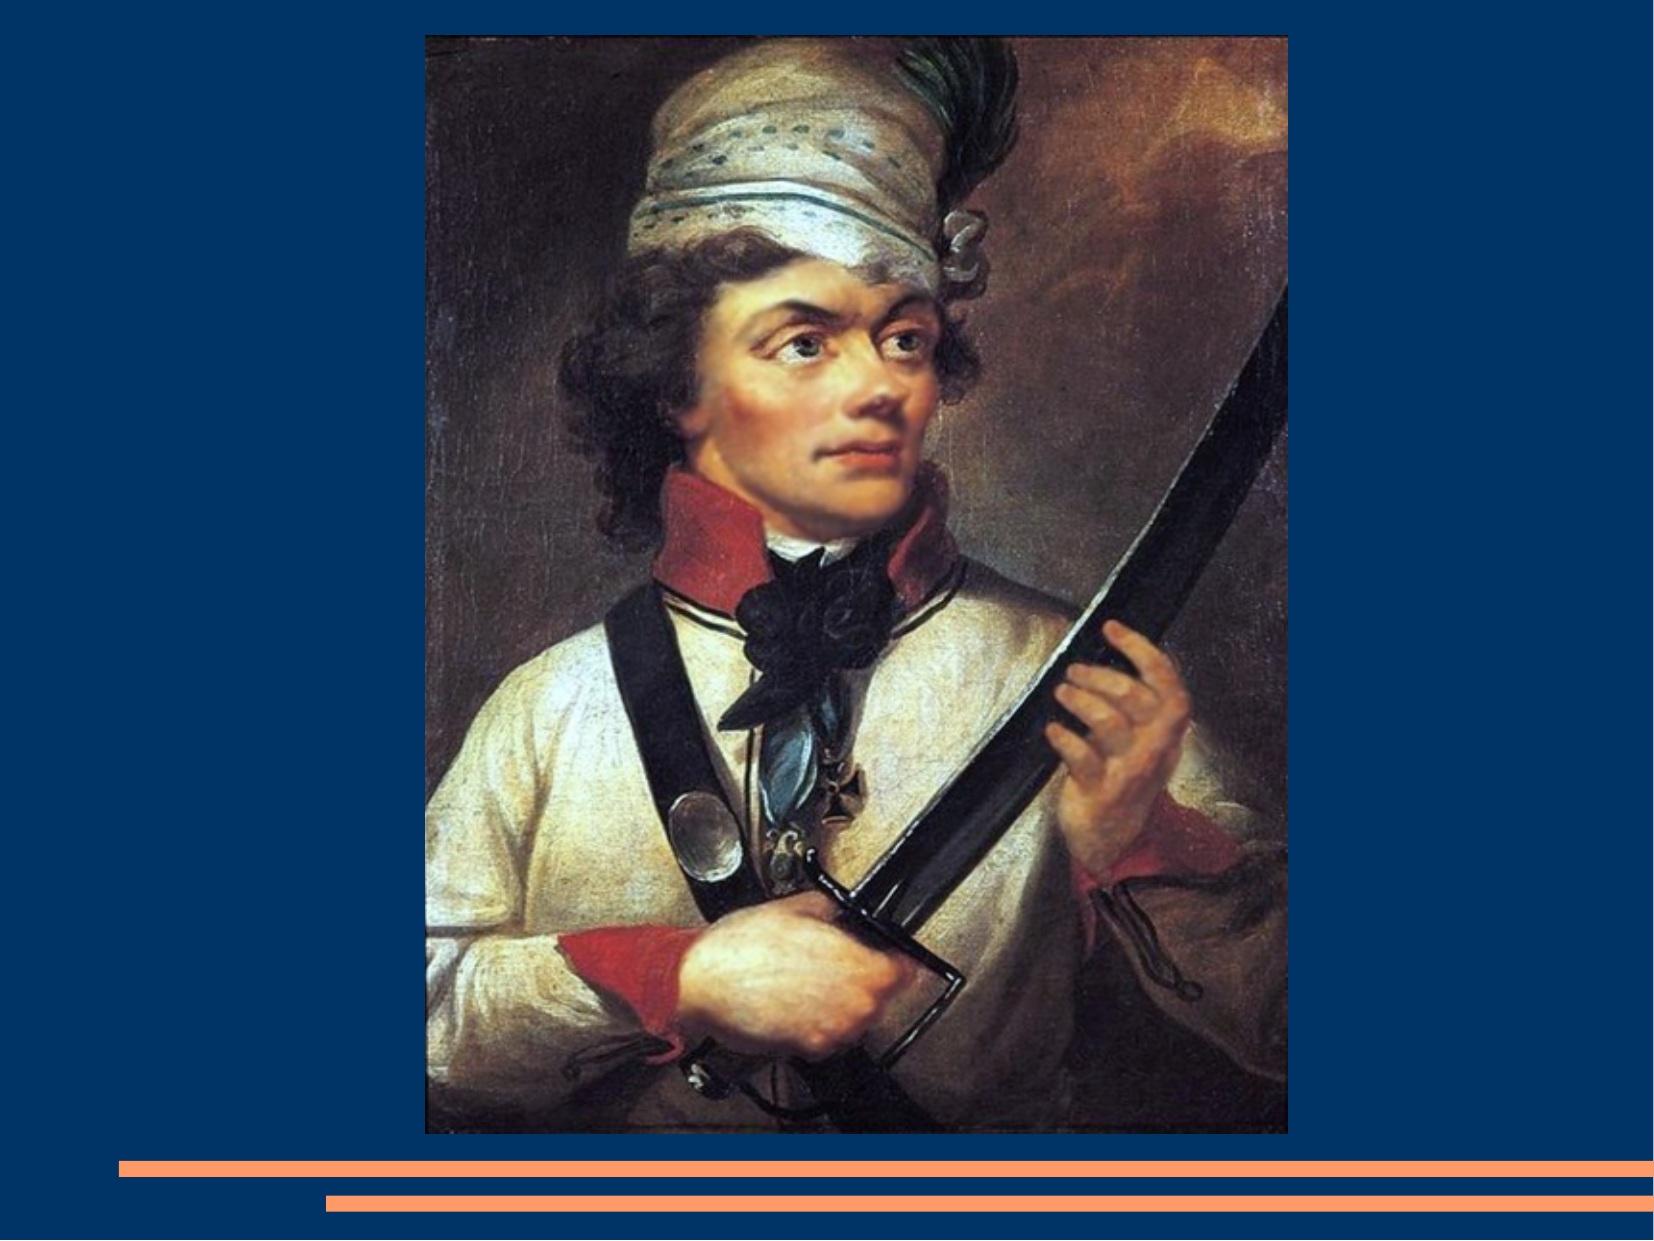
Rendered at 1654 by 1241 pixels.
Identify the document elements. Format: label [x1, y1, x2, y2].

picture [425, 35, 1288, 1134]
